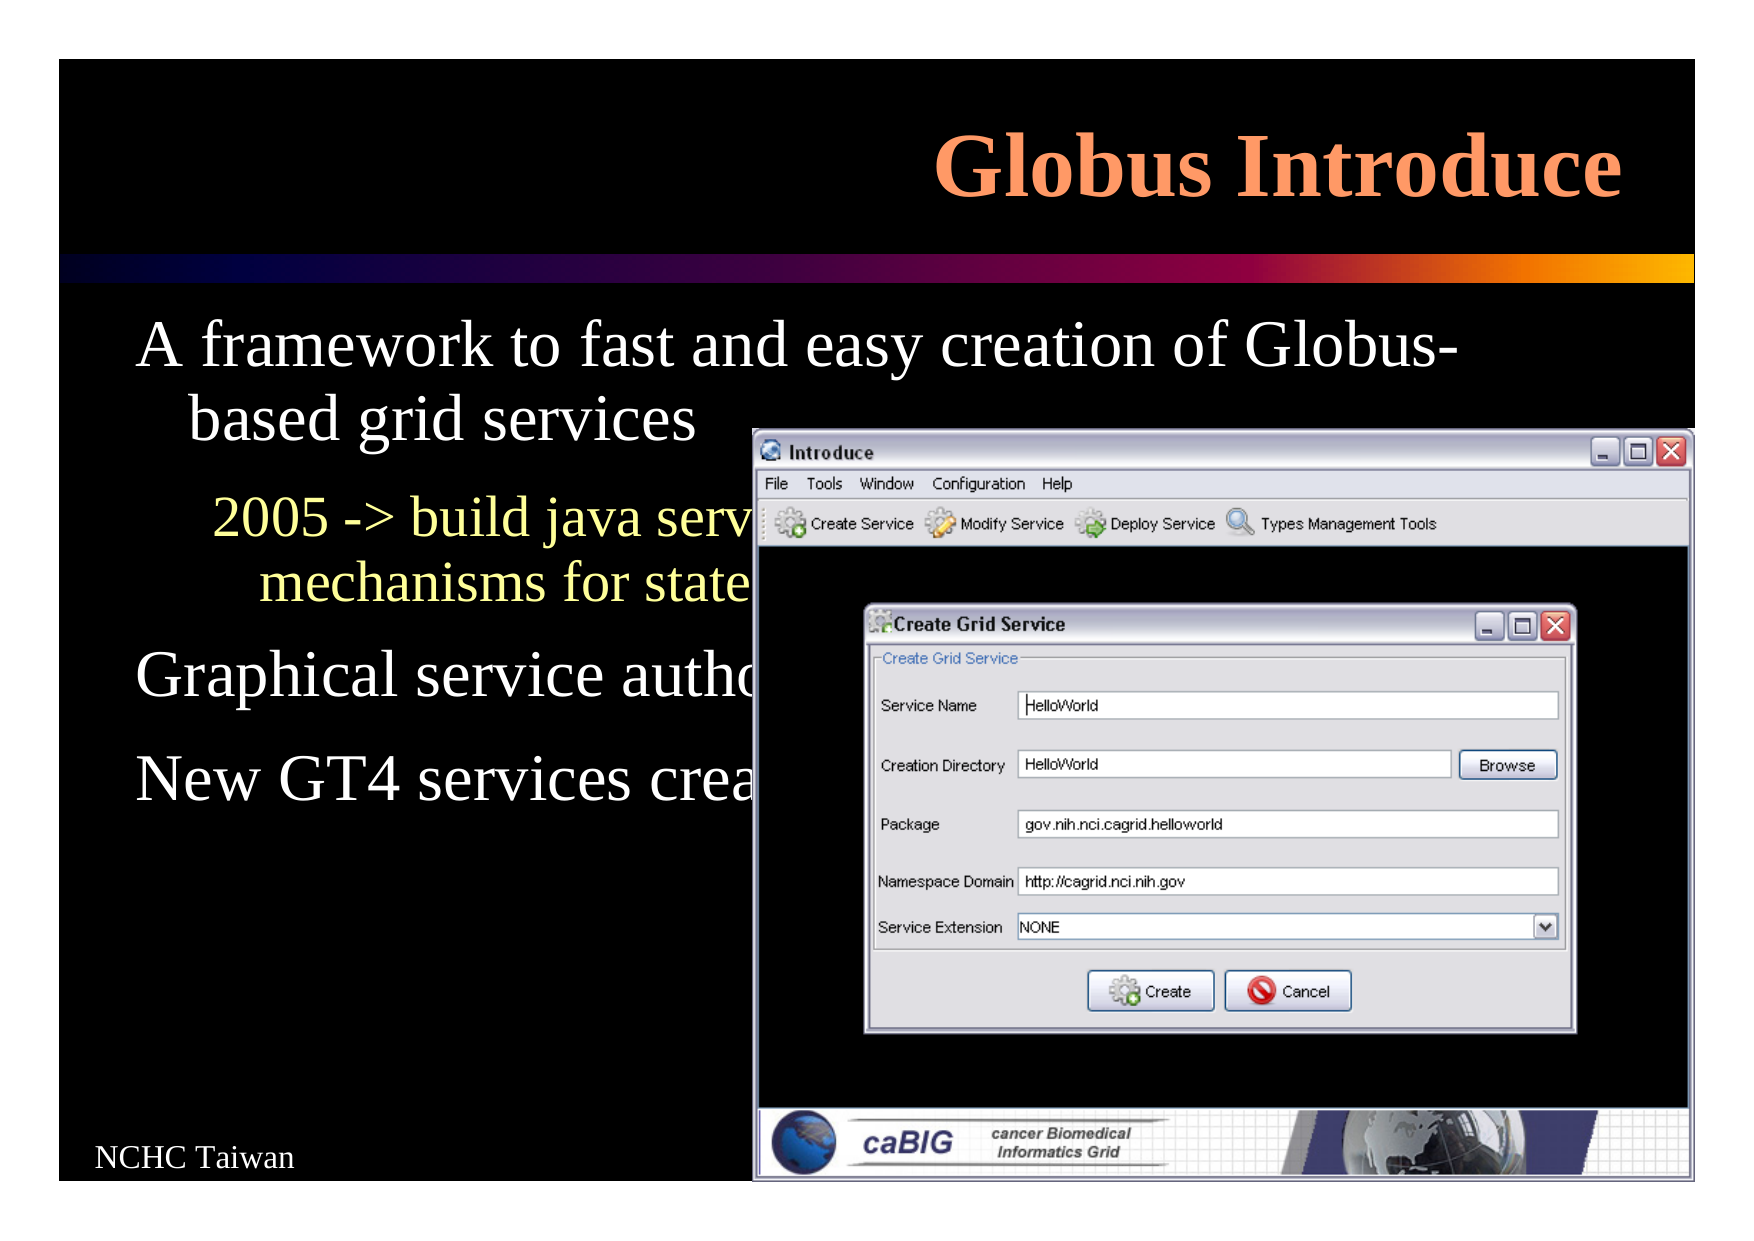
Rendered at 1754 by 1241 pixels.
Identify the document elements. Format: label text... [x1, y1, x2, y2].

picture [60, 254, 1694, 283]
title Globus Introduce [118, 93, 1625, 238]
picture [752, 428, 1695, 1182]
list A framework to fast and easy creation of Globus-based grid services 2005 -> build java service that makes use of GT4 mechanisms for state management, security, registy... Graphical service authoring tool New GT4 services created in 5 minutes [118, 307, 1610, 1075]
